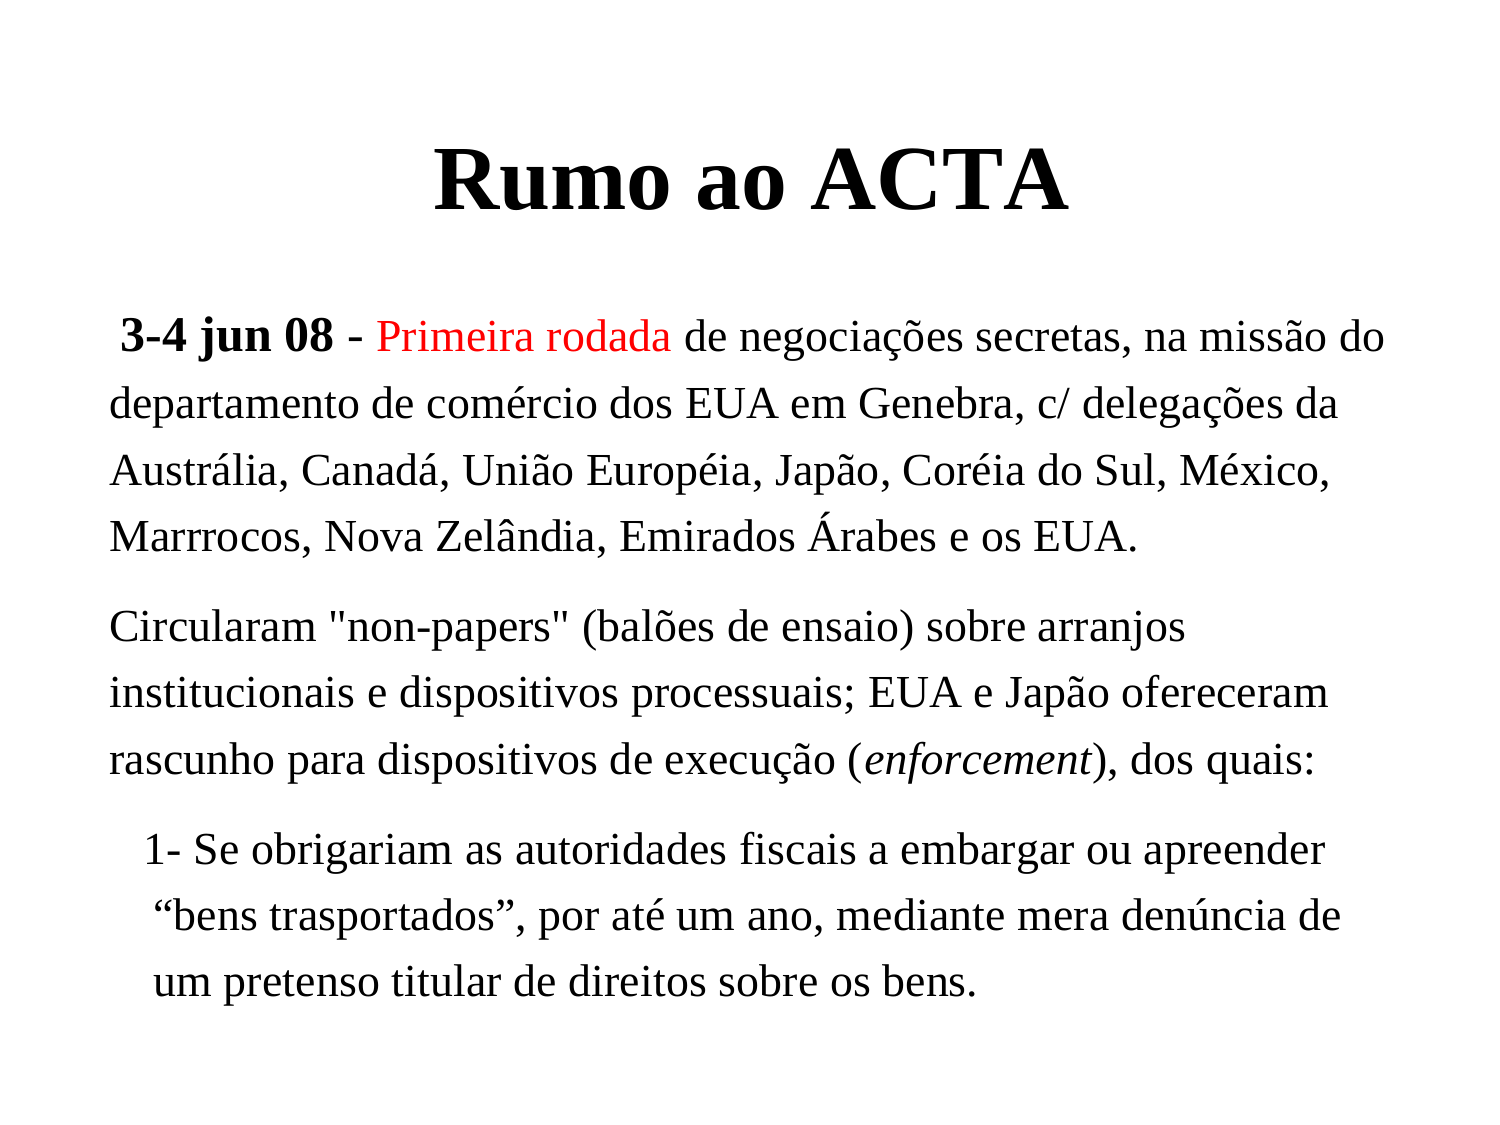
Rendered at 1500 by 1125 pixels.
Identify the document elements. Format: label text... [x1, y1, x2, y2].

title Rumo ao ACTA [87, 52, 1416, 307]
text_box 3-4 jun 08 - Primeira rodada de negociações secretas, na missão do departamento de comércio dos EUA em Genebra, c/ delegações da Austrália, Canadá, União Européia, Japão, Coréia do Sul, México, Marrrocos, Nova Zelândia, Emirados Árabes e os EUA. Circularam "non-papers" (balões de ensaio) sobre arranjos institucionais e dispositivos processuais; EUA e Japão ofereceram rascunho para dispositivos de execução (enforcement), dos quais: 1- Se obrigariam as autoridades fiscais a embargar ou apreender “bens trasportados”, por até um ano, mediante mera denúncia de um pretenso titular de direitos sobre os bens. [94, 282, 1421, 1081]
